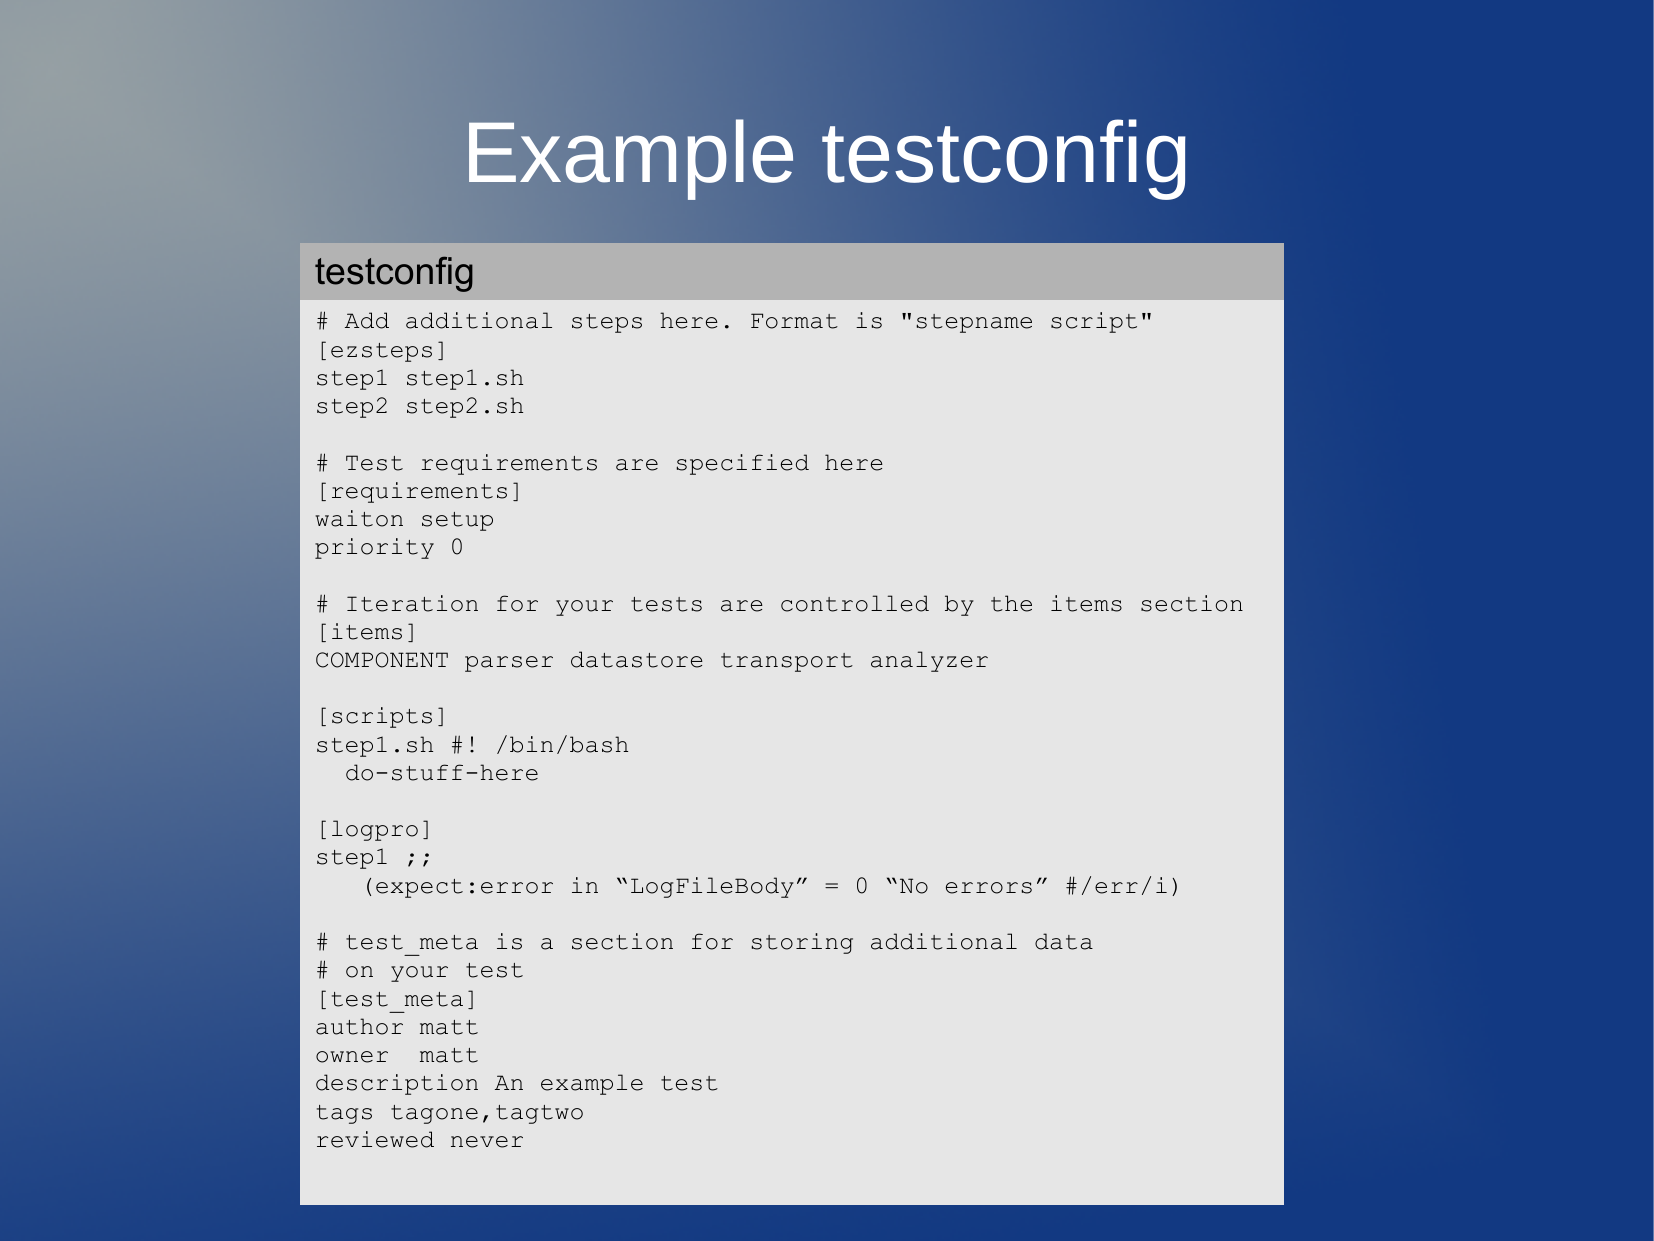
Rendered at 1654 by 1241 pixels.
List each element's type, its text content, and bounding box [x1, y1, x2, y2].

table_header testconfig [300, 243, 1284, 300]
picture [0, 0, 1654, 1241]
table_cell # Add additional steps here. Format is "stepname script" [ezsteps] step1 step1.sh step2 step2.sh # Test requirements are specified here [requirements] waiton setup priority 0 # Iteration for your tests are controlled by the items section [items] COMPONENT parser datastore transport analyzer [scripts] step1.sh #! /bin/bash do-stuff-here [logpro] step1 ;; (expect:error in “LogFileBody” = 0 “No errors” #/err/i) # test_meta is a section for storing additional data # on your test [test_meta] author matt owner matt description An example test tags tagone,tagtwo reviewed never [300, 300, 1284, 1205]
title Example testconfig [82, 49, 1571, 257]
